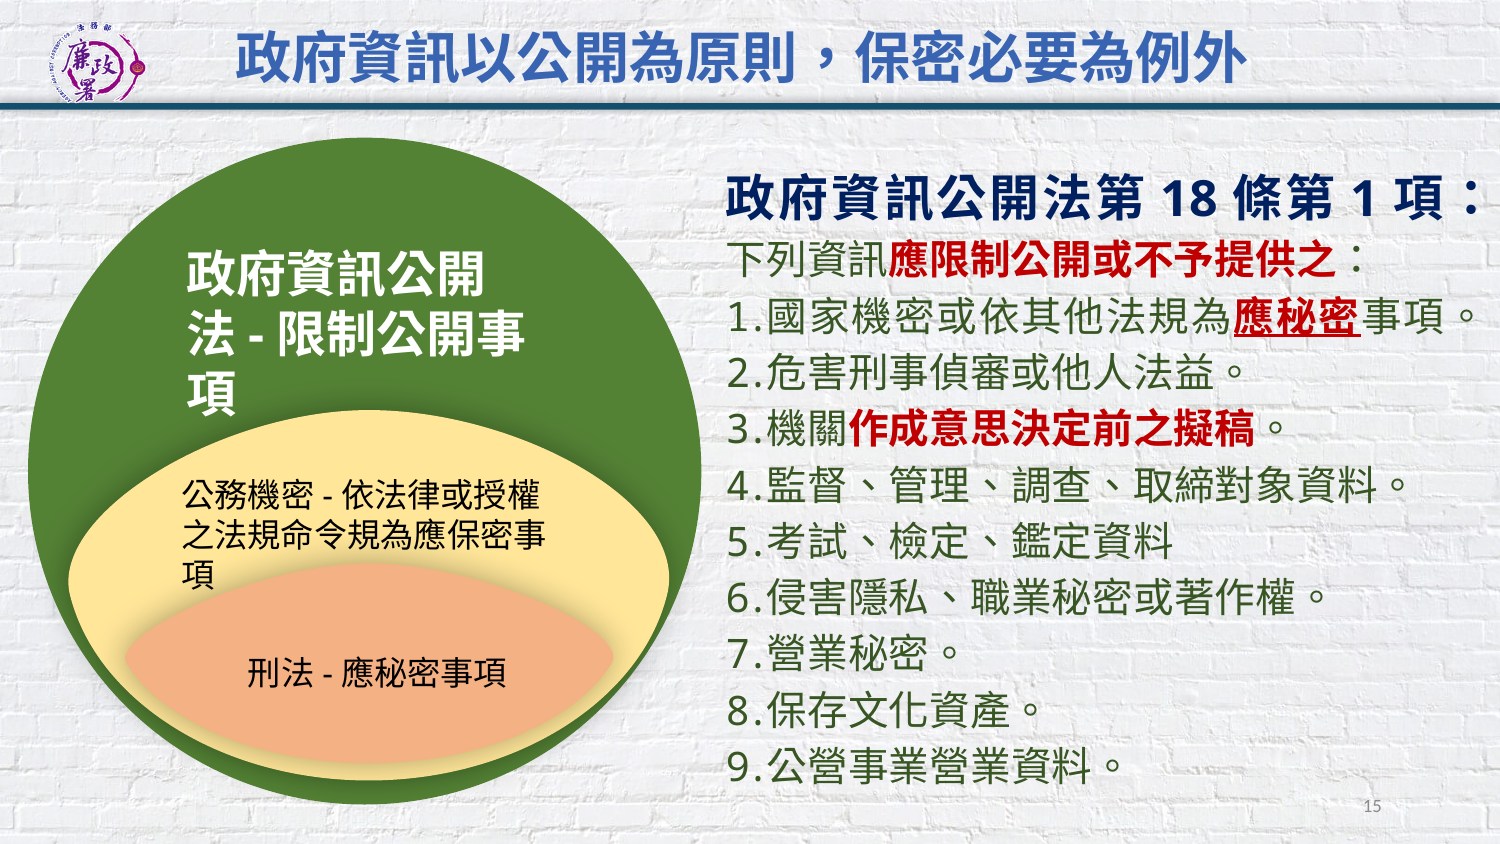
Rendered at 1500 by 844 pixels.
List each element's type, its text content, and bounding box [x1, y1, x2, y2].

text_box 刑法-應秘密事項 [233, 645, 586, 740]
text_box [152, 103, 1500, 110]
picture [0, 0, 1500, 844]
text_box 政府資訊公開法第18條第1項： 下列資訊應限制公開或不予提供之： 國家機密或依其他法規為應秘密事項。 危害刑事偵審或他人法益。 機關作成意思決定前之擬稿。 監督、管理、調查、取締對象資料。 考試、檢定、鑑定資料 侵害隱私、職業秘密或著作權。 營業秘密。 保存文化資產。 公營事業營業資料。 [710, 162, 1461, 797]
slide_number <編號> [1059, 797, 1397, 827]
text_box 公務機密-依法律或授權之法規命令規為應保密事項 [166, 466, 580, 602]
text_box [27, 137, 702, 805]
text_box [0, 103, 40, 110]
text_box 政府資訊以公開為原則，保密必要為例外 [152, 22, 1333, 91]
text_box 政府資訊公開法-限制公開事項 [172, 235, 558, 431]
